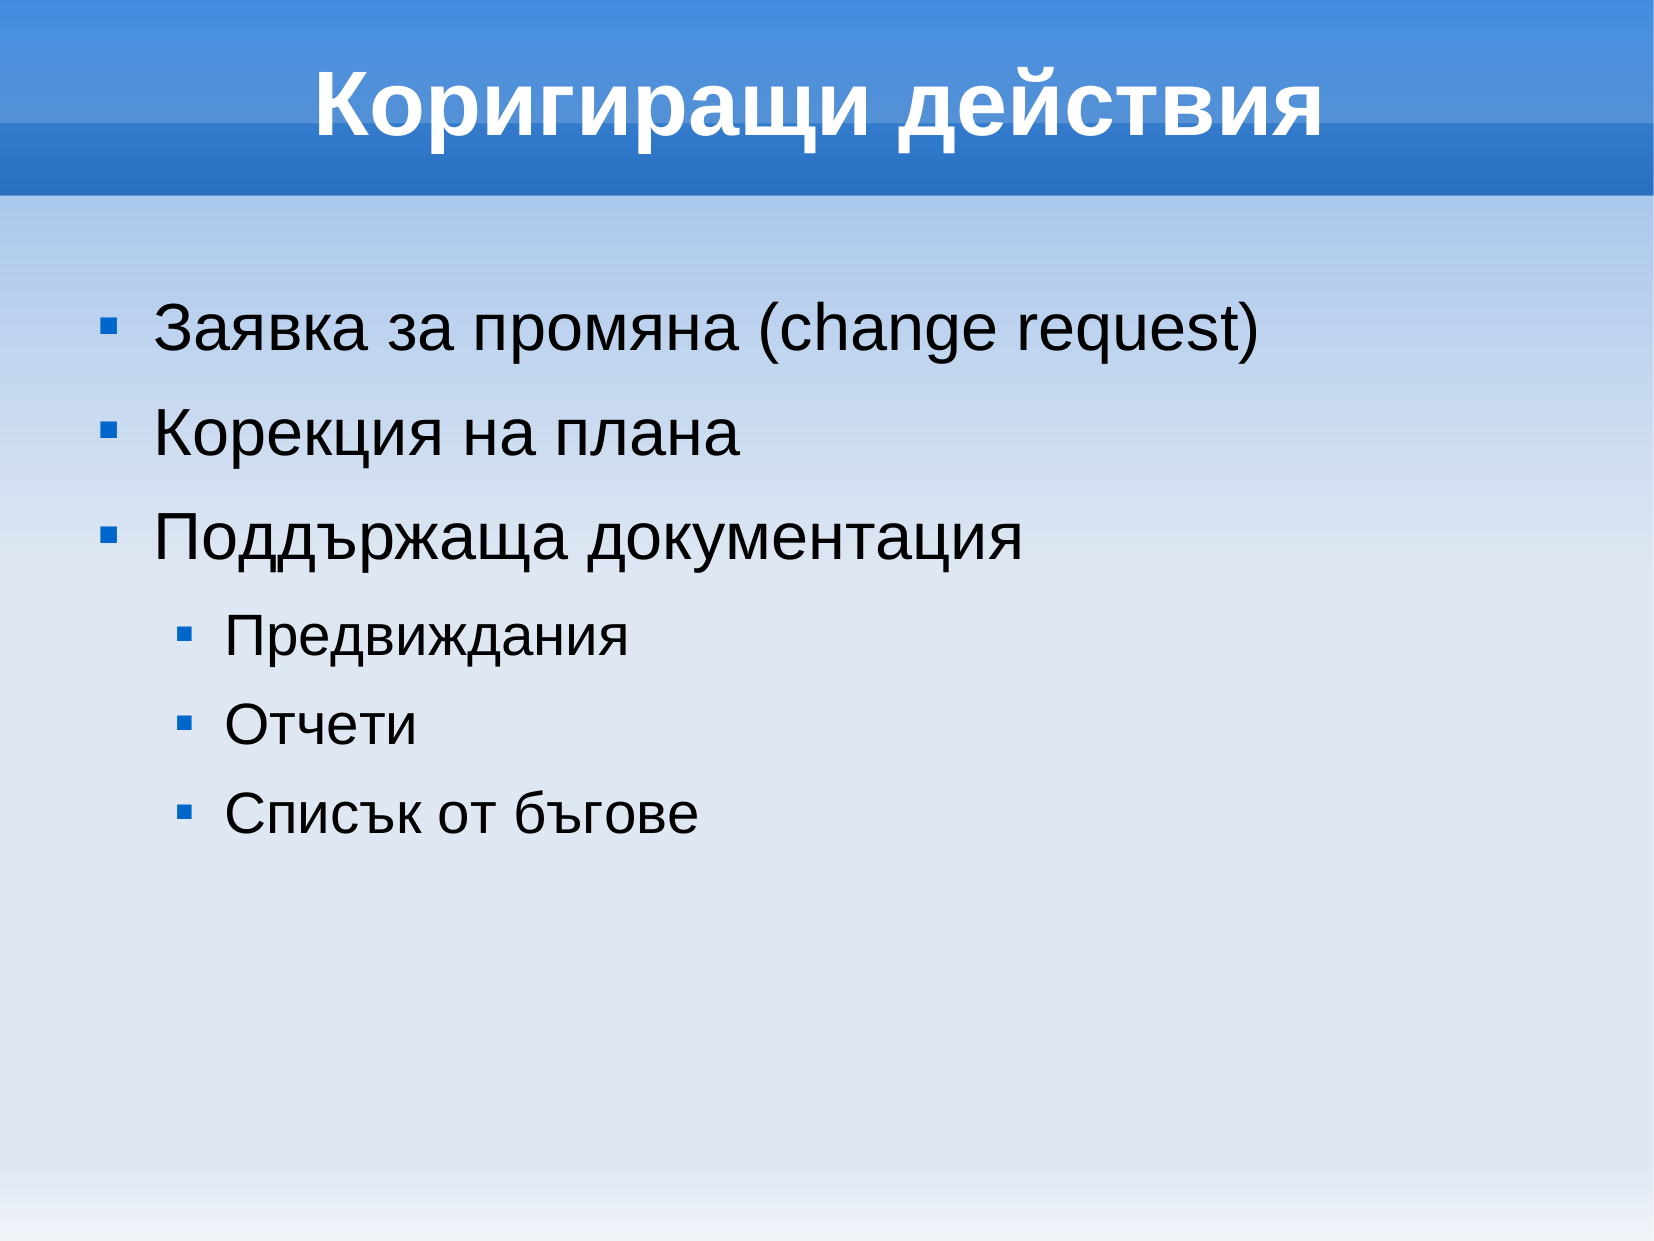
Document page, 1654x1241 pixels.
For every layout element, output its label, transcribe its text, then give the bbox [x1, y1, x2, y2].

title Коригиращи действия [76, 0, 1565, 208]
picture [0, 0, 1654, 1241]
list Заявка за промяна (change request) Корекция на плана Поддържаща документация Предвиждания Отчети Списък от бъгове [82, 290, 1571, 1109]
